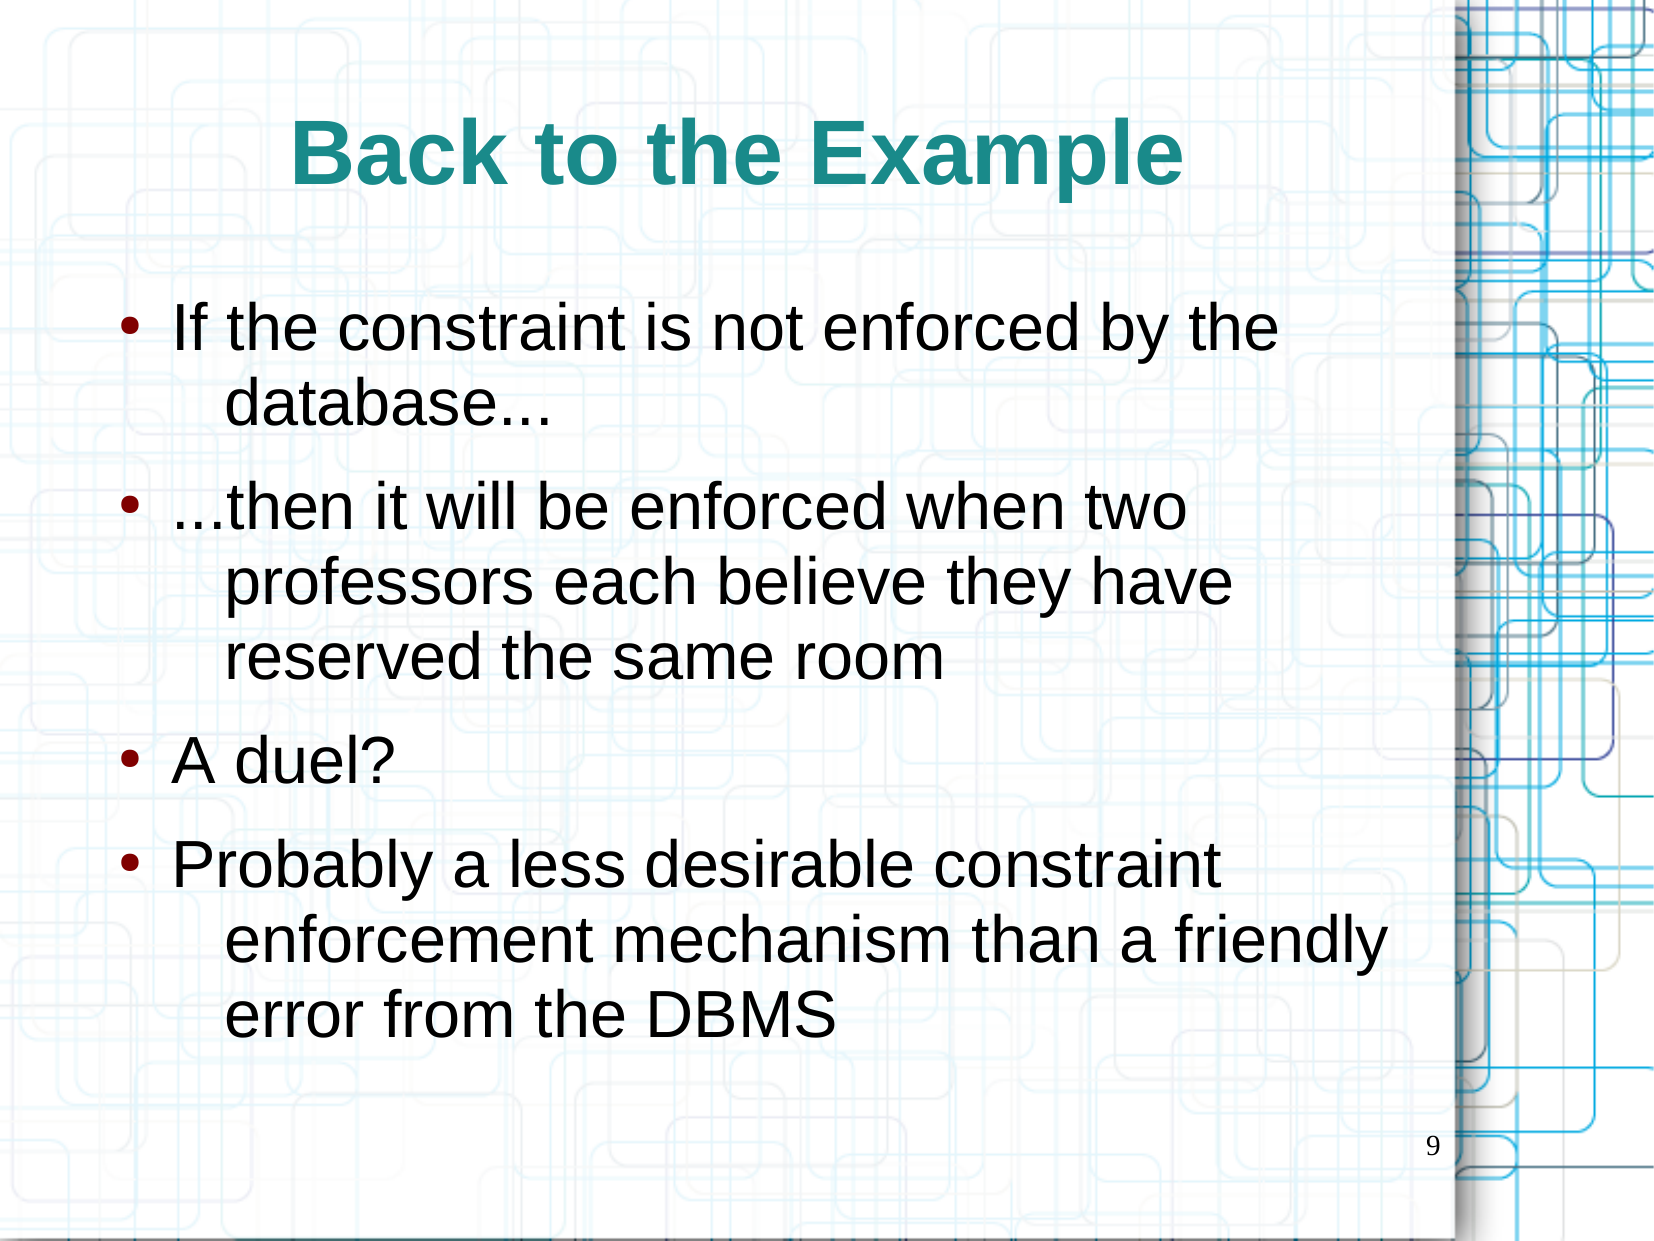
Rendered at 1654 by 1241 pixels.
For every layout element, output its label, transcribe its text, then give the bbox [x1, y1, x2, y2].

list If the constraint is not enforced by the database... ...then it will be enforced when two professors each believe they have reserved the same room A duel? Probably a less desirable constraint enforcement mechanism than a friendly error from the DBMS [82, 290, 1418, 1094]
picture [0, 0, 1654, 1241]
title Back to the Example [59, 56, 1418, 250]
